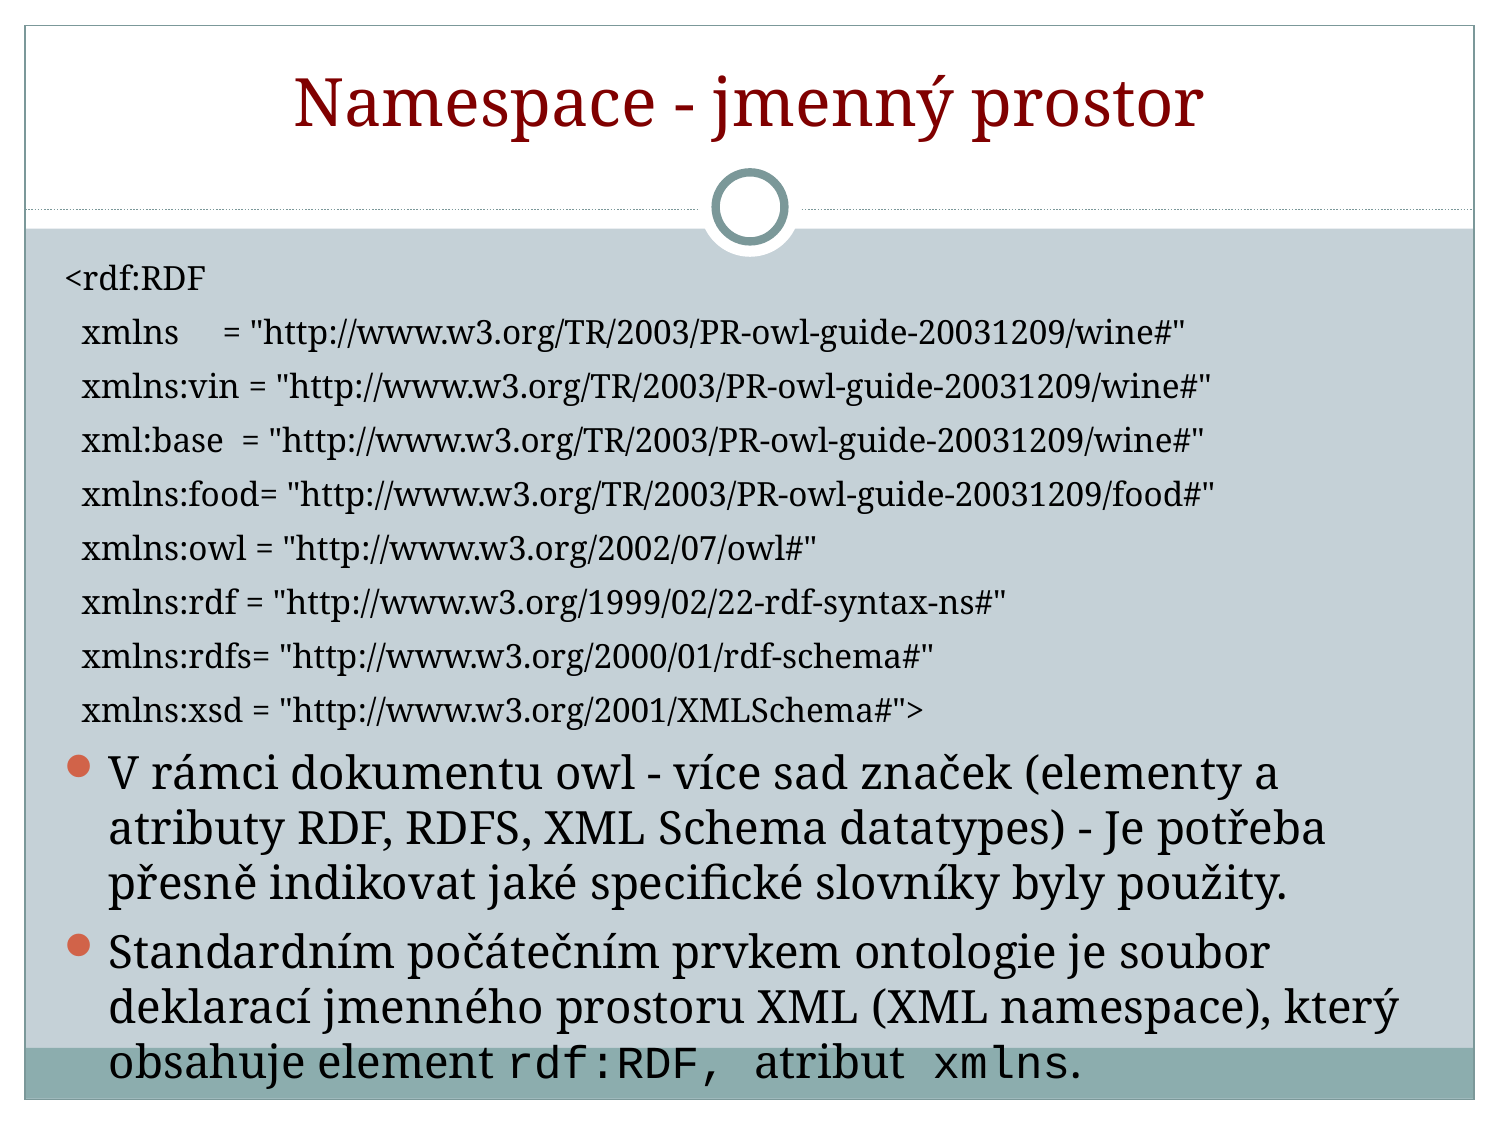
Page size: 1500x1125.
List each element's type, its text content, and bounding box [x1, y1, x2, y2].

list <rdf:RDF xmlns = "http://www.w3.org/TR/2003/PR-owl-guide-20031209/wine#" xmlns:vin = "http://www.w3.org/TR/2003/PR-owl-guide-20031209/wine#" xml:base = "http://www.w3.org/TR/2003/PR-owl-guide-20031209/wine#" xmlns:food= "http://www.w3.org/TR/2003/PR-owl-guide-20031209/food#" xmlns:owl = "http://www.w3.org/2002/07/owl#" xmlns:rdf = "http://www.w3.org/1999/02/22-rdf-syntax-ns#" xmlns:rdfs= "http://www.w3.org/2000/01/rdf-schema#" xmlns:xsd = "http://www.w3.org/2001/XMLSchema#"> V rámci dokumentu owl - více sad značek (elementy a atributy RDF, RDFS, XML Schema datatypes) - Je potřeba přesně indikovat jaké specifické slovníky byly použity. Standardním počátečním prvkem ontologie je soubor deklarací jmenného prostoru XML (XML namespace), který obsahuje element rdf:RDF, atribut xmlns. [49, 249, 1450, 1125]
title Namespace - jmenný prostor [49, 37, 1450, 163]
